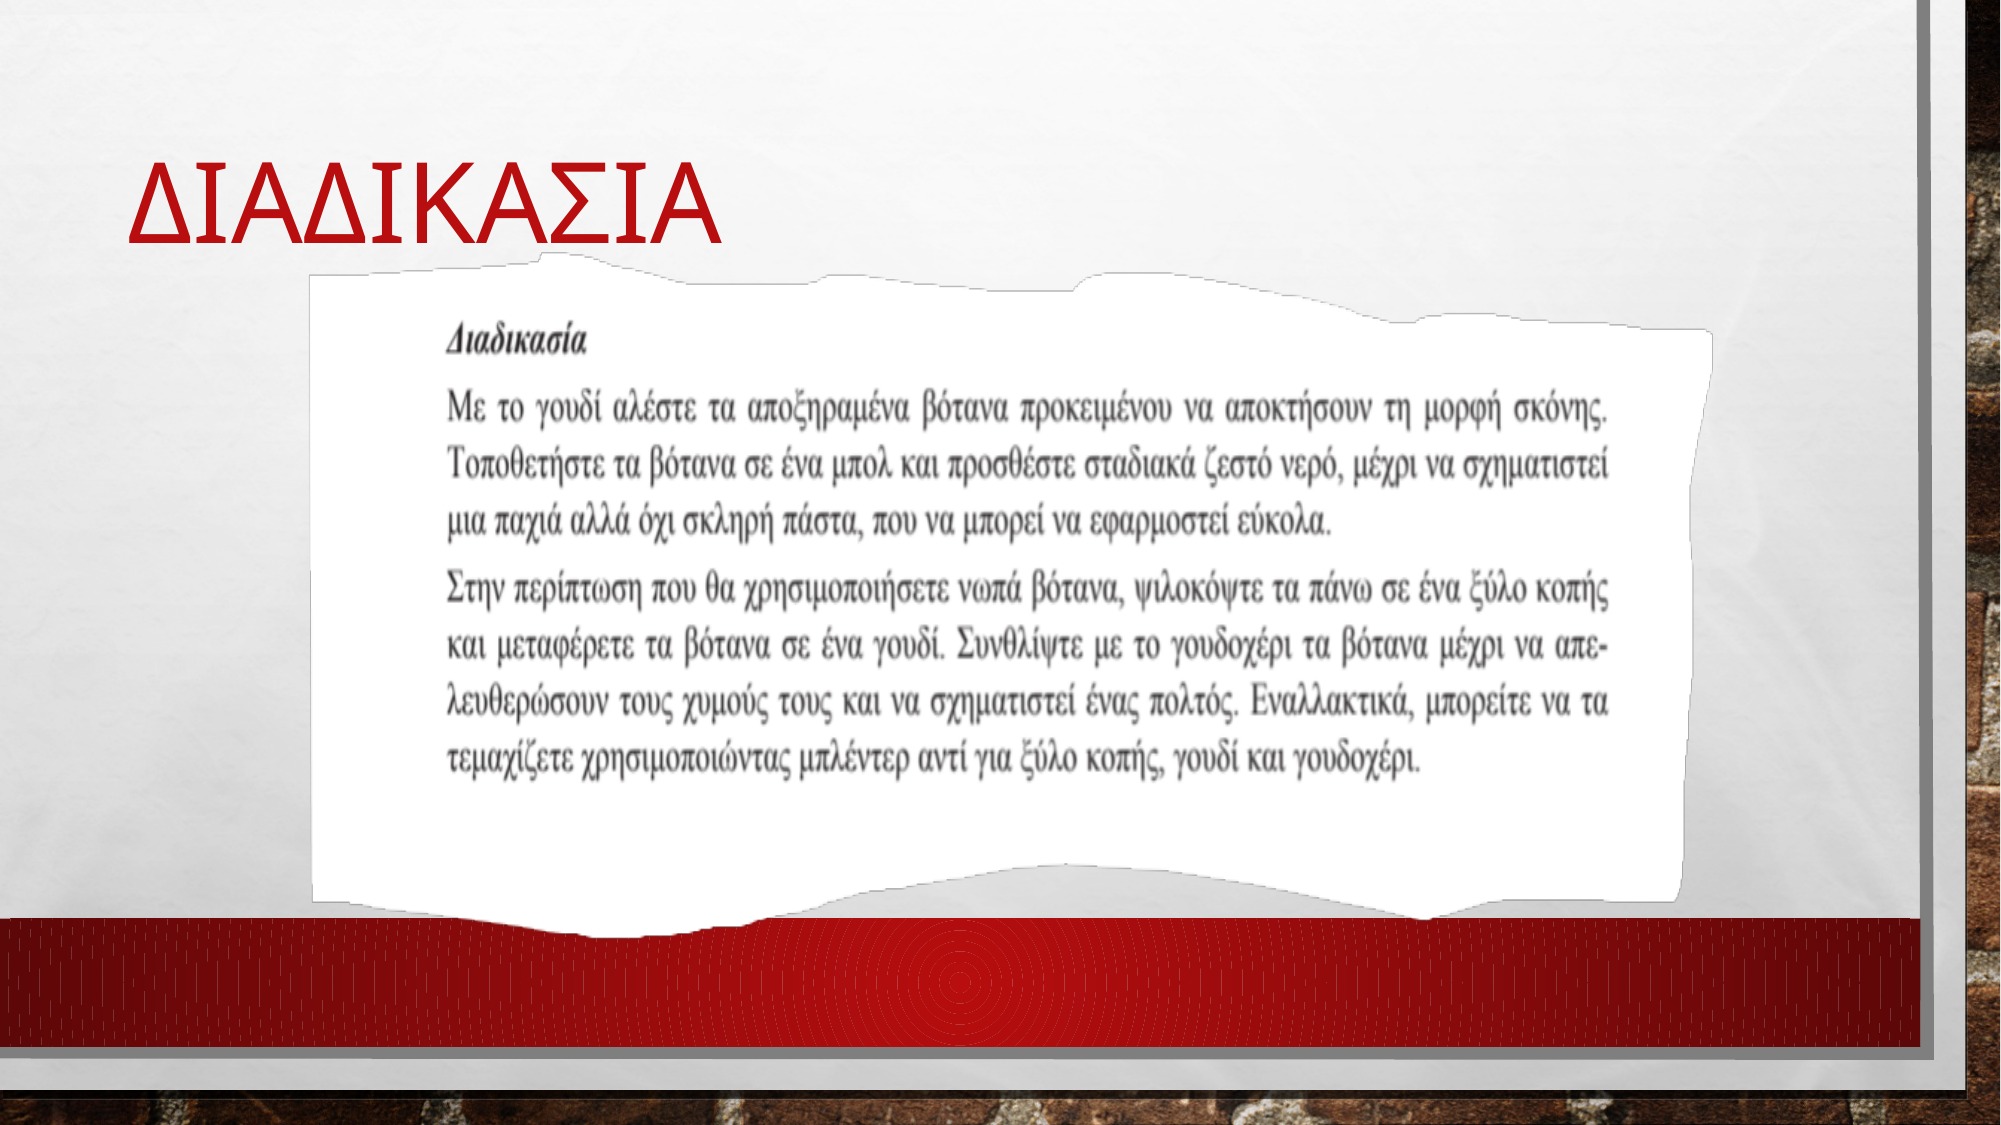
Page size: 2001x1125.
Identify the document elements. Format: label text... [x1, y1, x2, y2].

picture [302, 242, 1720, 948]
title διαδικασια [112, 112, 1819, 302]
